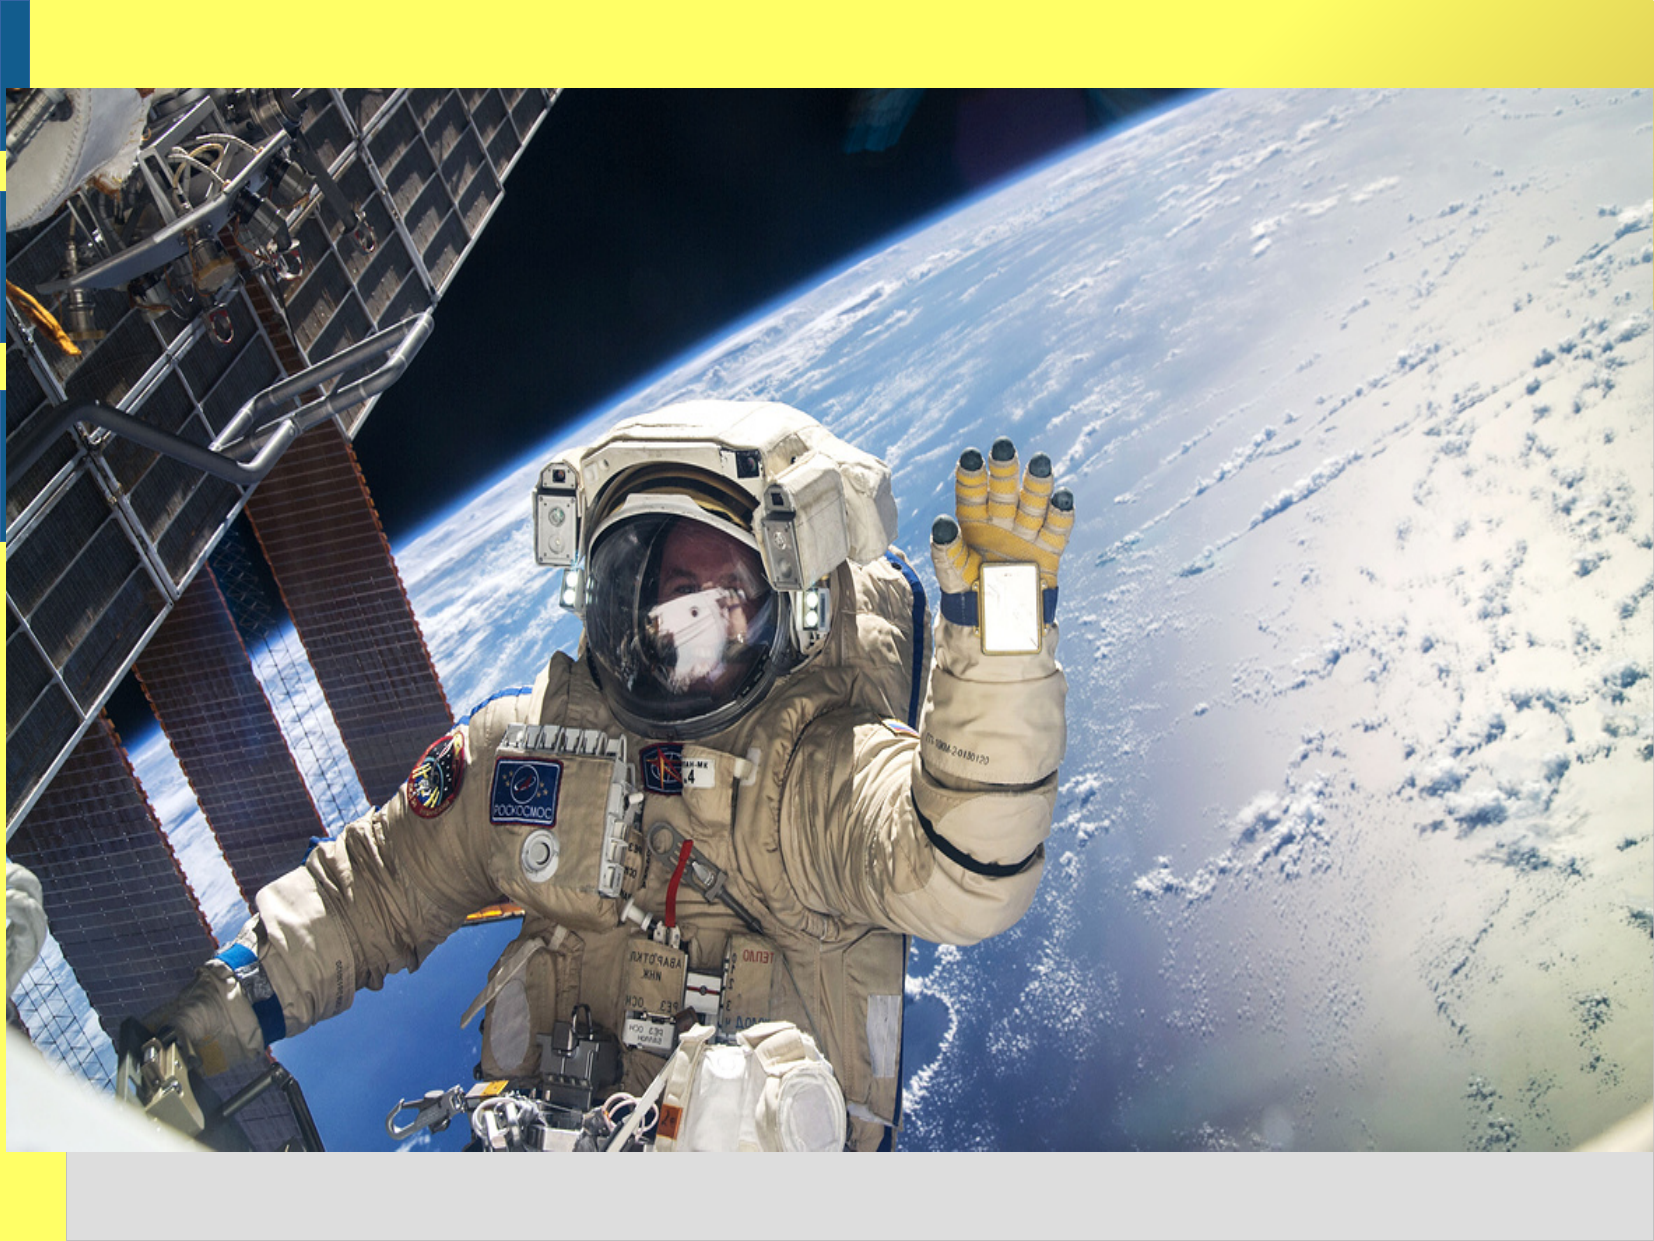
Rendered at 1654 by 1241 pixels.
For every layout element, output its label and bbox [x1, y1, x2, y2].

picture [6, 88, 1654, 1152]
